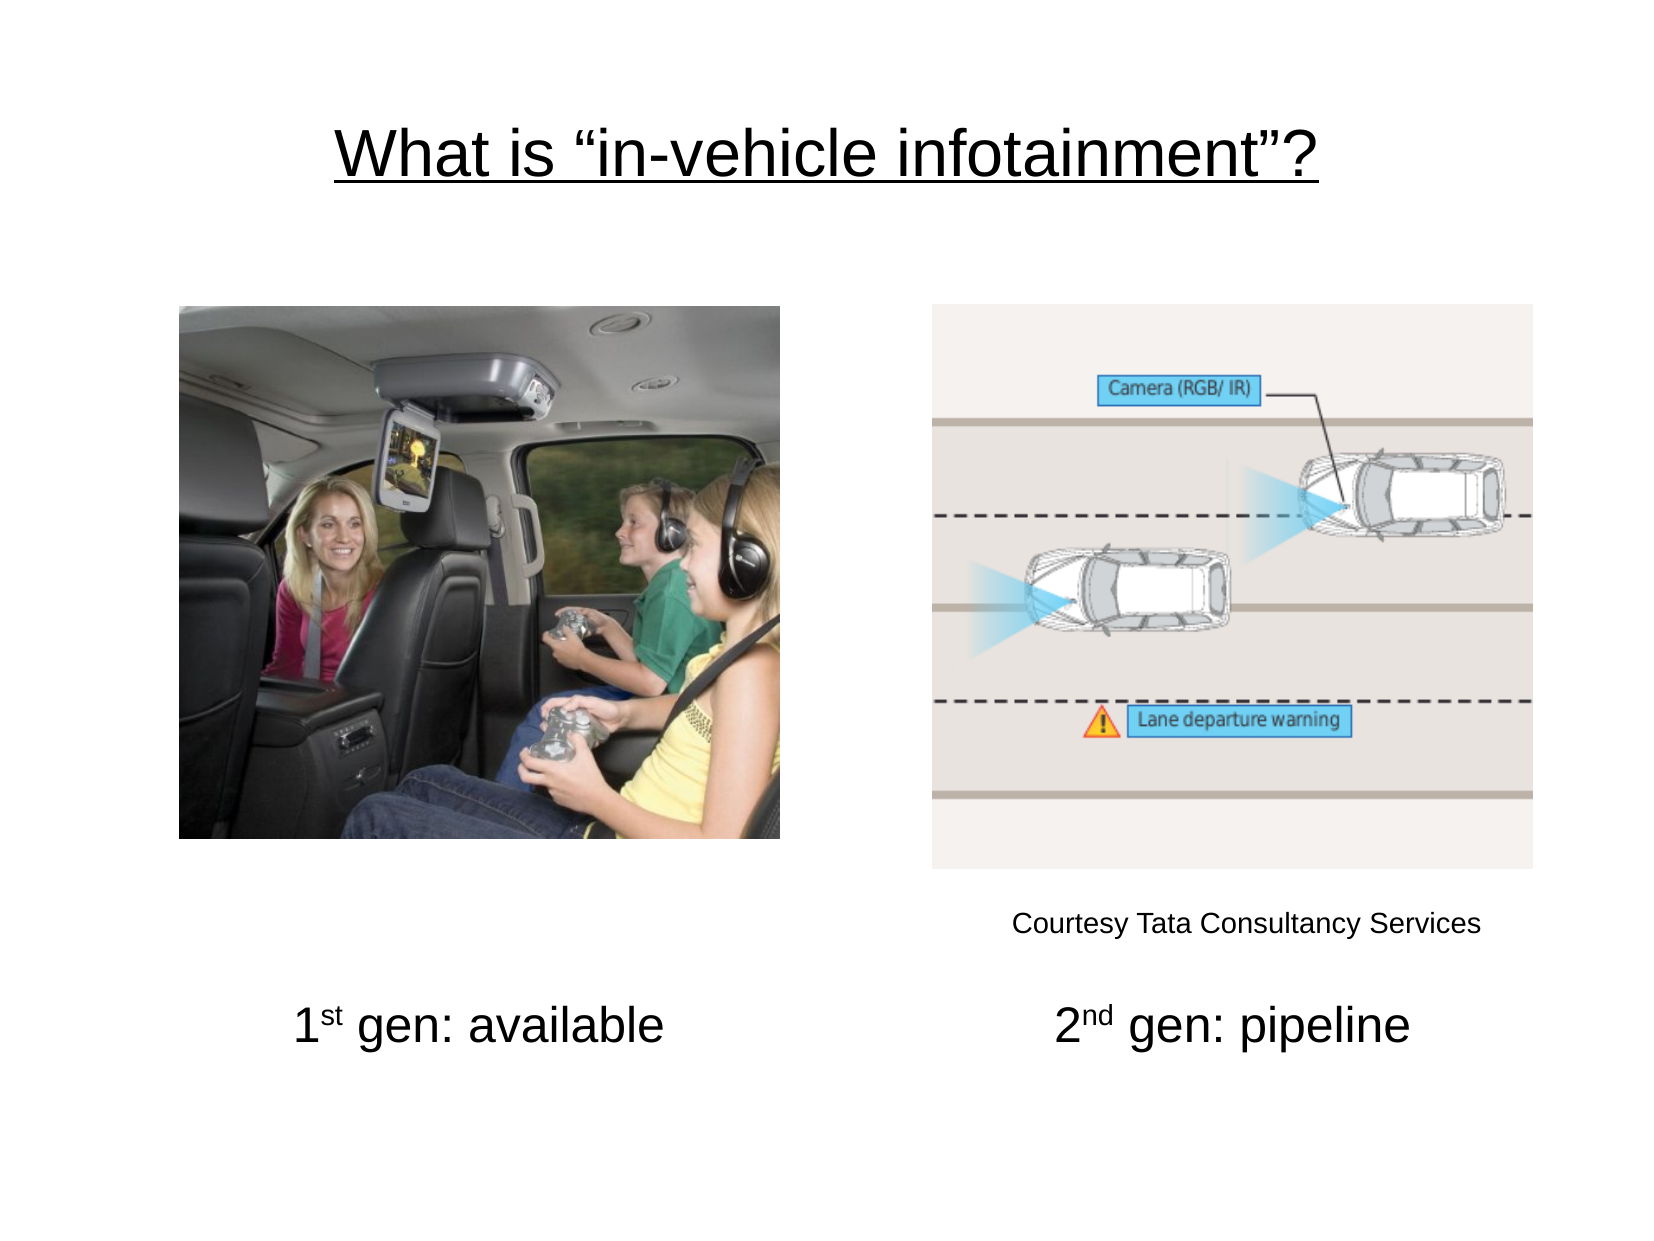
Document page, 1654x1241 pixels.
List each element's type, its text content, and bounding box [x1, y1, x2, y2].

text_box Courtesy Tata Consultancy Services [997, 900, 1503, 948]
picture [932, 304, 1533, 869]
text_box 2nd gen: pipeline [1039, 990, 1427, 1063]
text_box 1st gen: available [278, 990, 681, 1063]
picture [179, 306, 780, 839]
title What is “in-vehicle infotainment”? [82, 49, 1571, 257]
